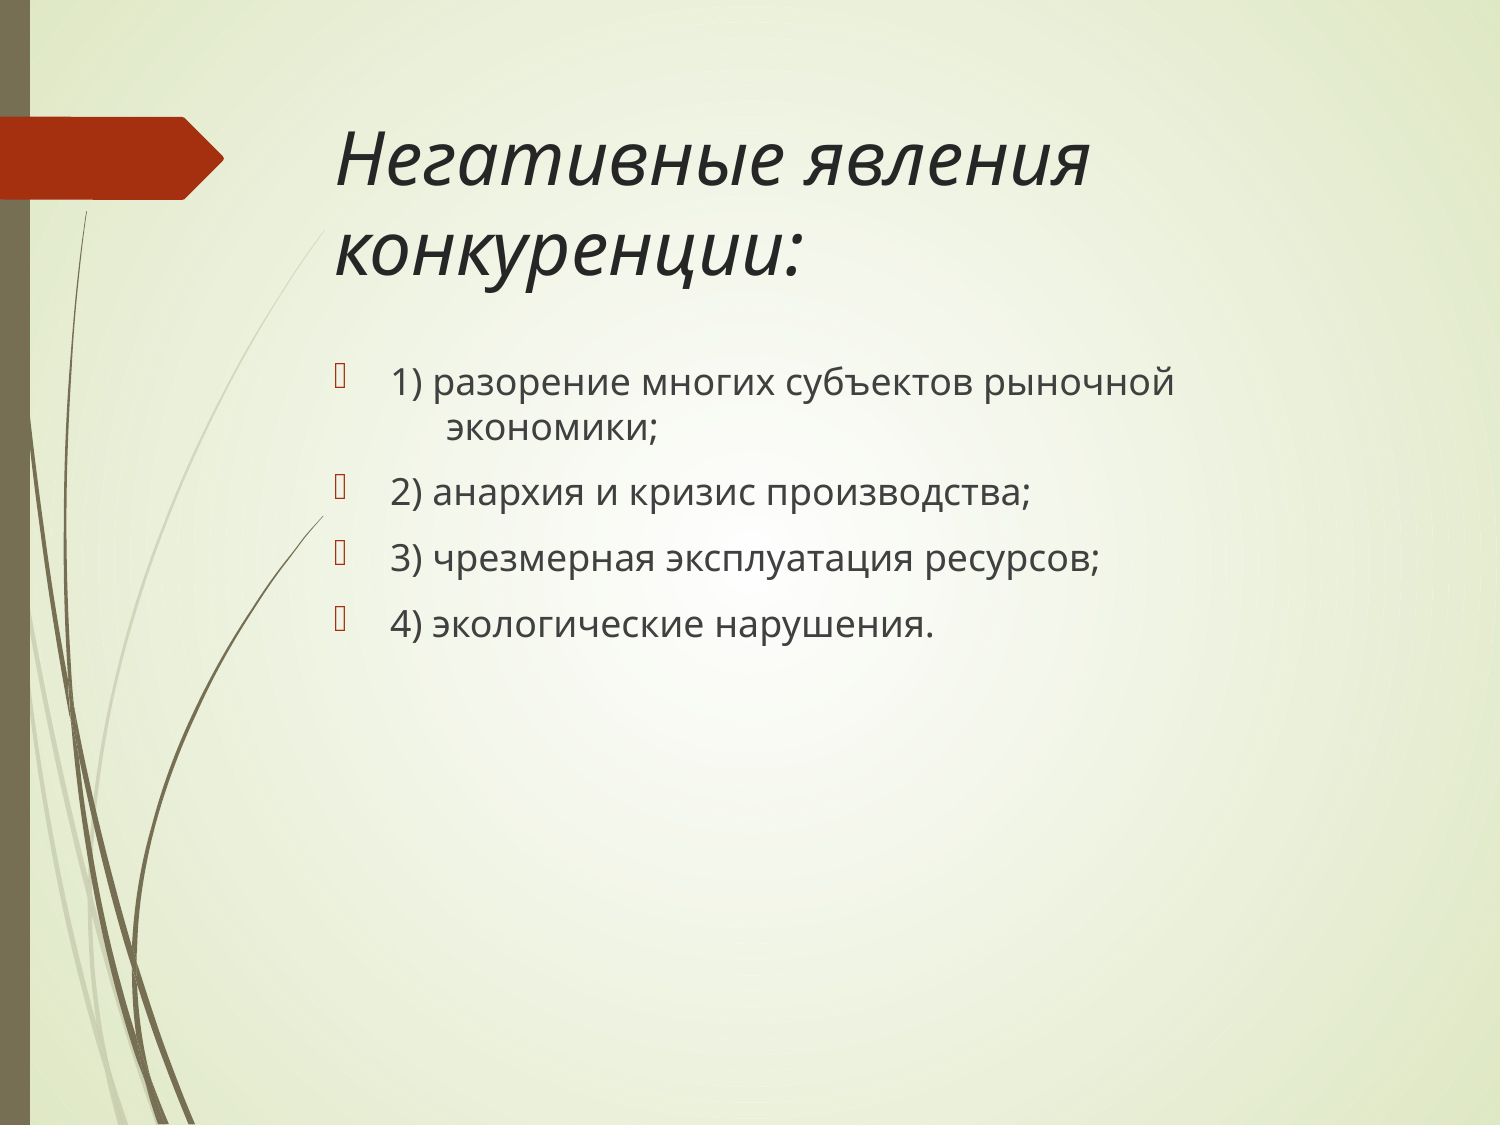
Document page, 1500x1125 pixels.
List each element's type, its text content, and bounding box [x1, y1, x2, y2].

title Негативные явления конкуренции: [319, 102, 1400, 313]
list 1) разорение многих субъектов рыночной экономики; 2) анархия и кризис производства; 3) чрезмерная эксплуатация ресурсов; 4) экологические нарушения. [318, 350, 1401, 970]
